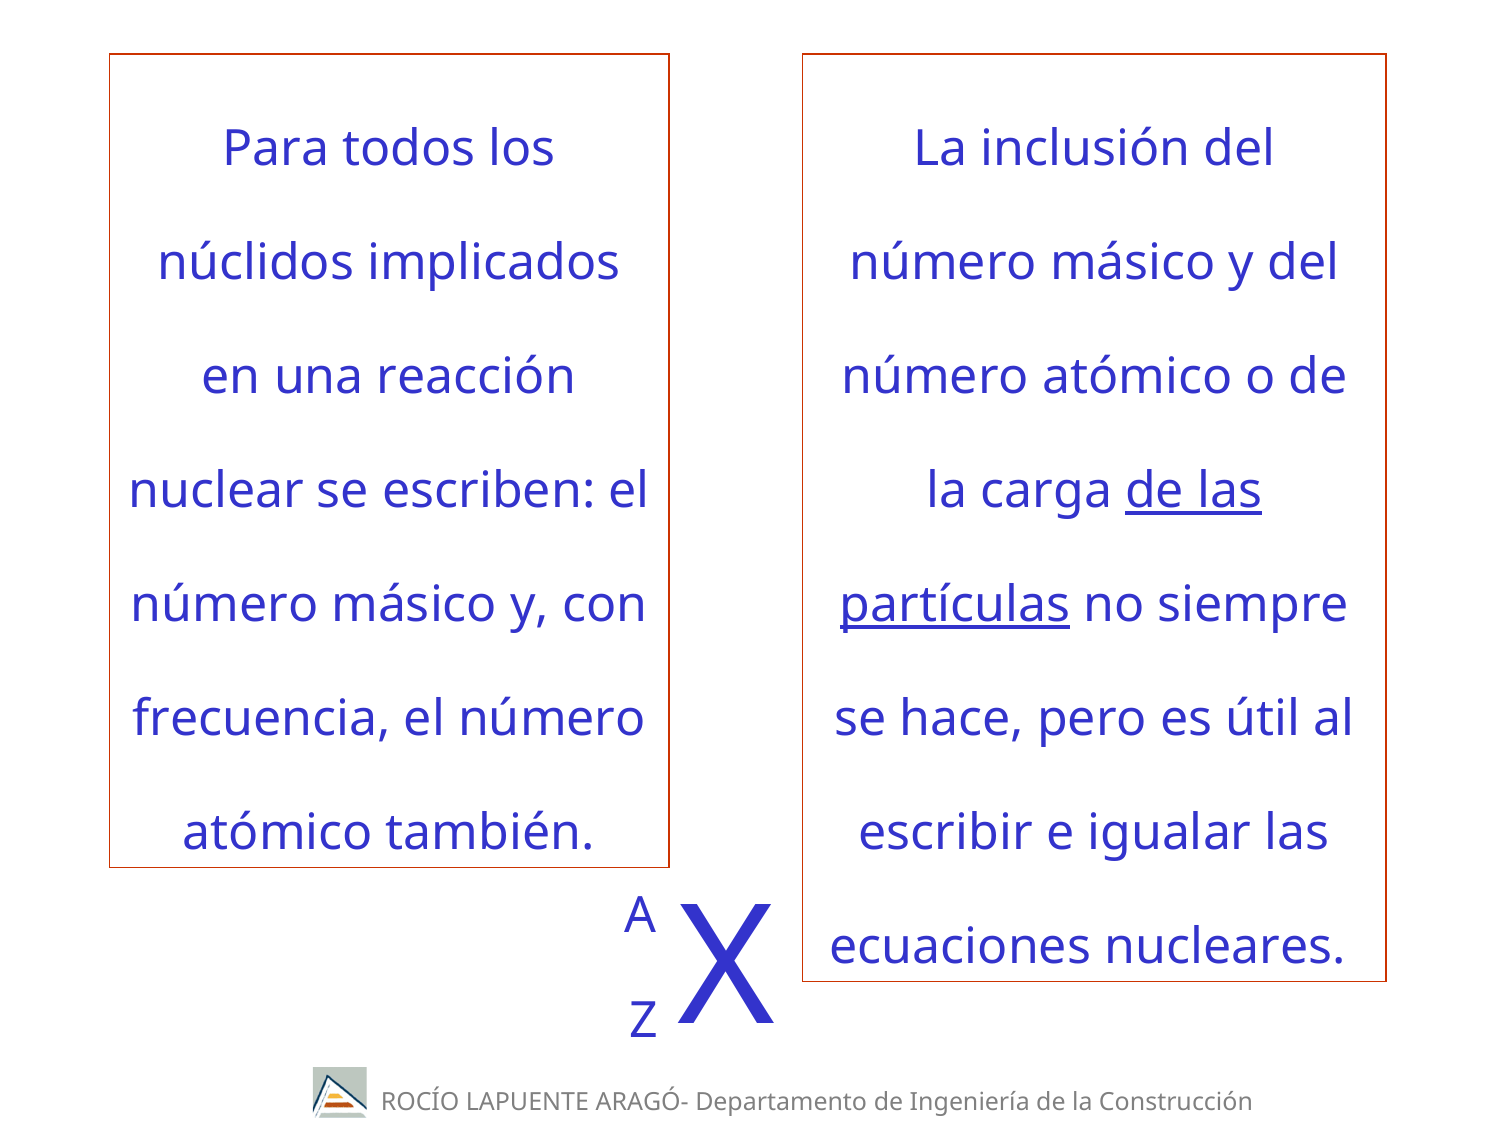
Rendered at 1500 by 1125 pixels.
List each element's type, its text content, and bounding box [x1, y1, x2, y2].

text_box Para todos los núclidos implicados en una reacción nuclear se escriben: el número másico y, con frecuencia, el número atómico también. [109, 54, 669, 868]
text_box A [610, 874, 670, 950]
text_box X [662, 849, 793, 1065]
text_box Z [615, 979, 663, 1055]
text_box La inclusión del número másico y del número atómico o de la carga de las partículas no siempre se hace, pero es útil al escribir e igualar las ecuaciones nucleares. [802, 54, 1387, 982]
